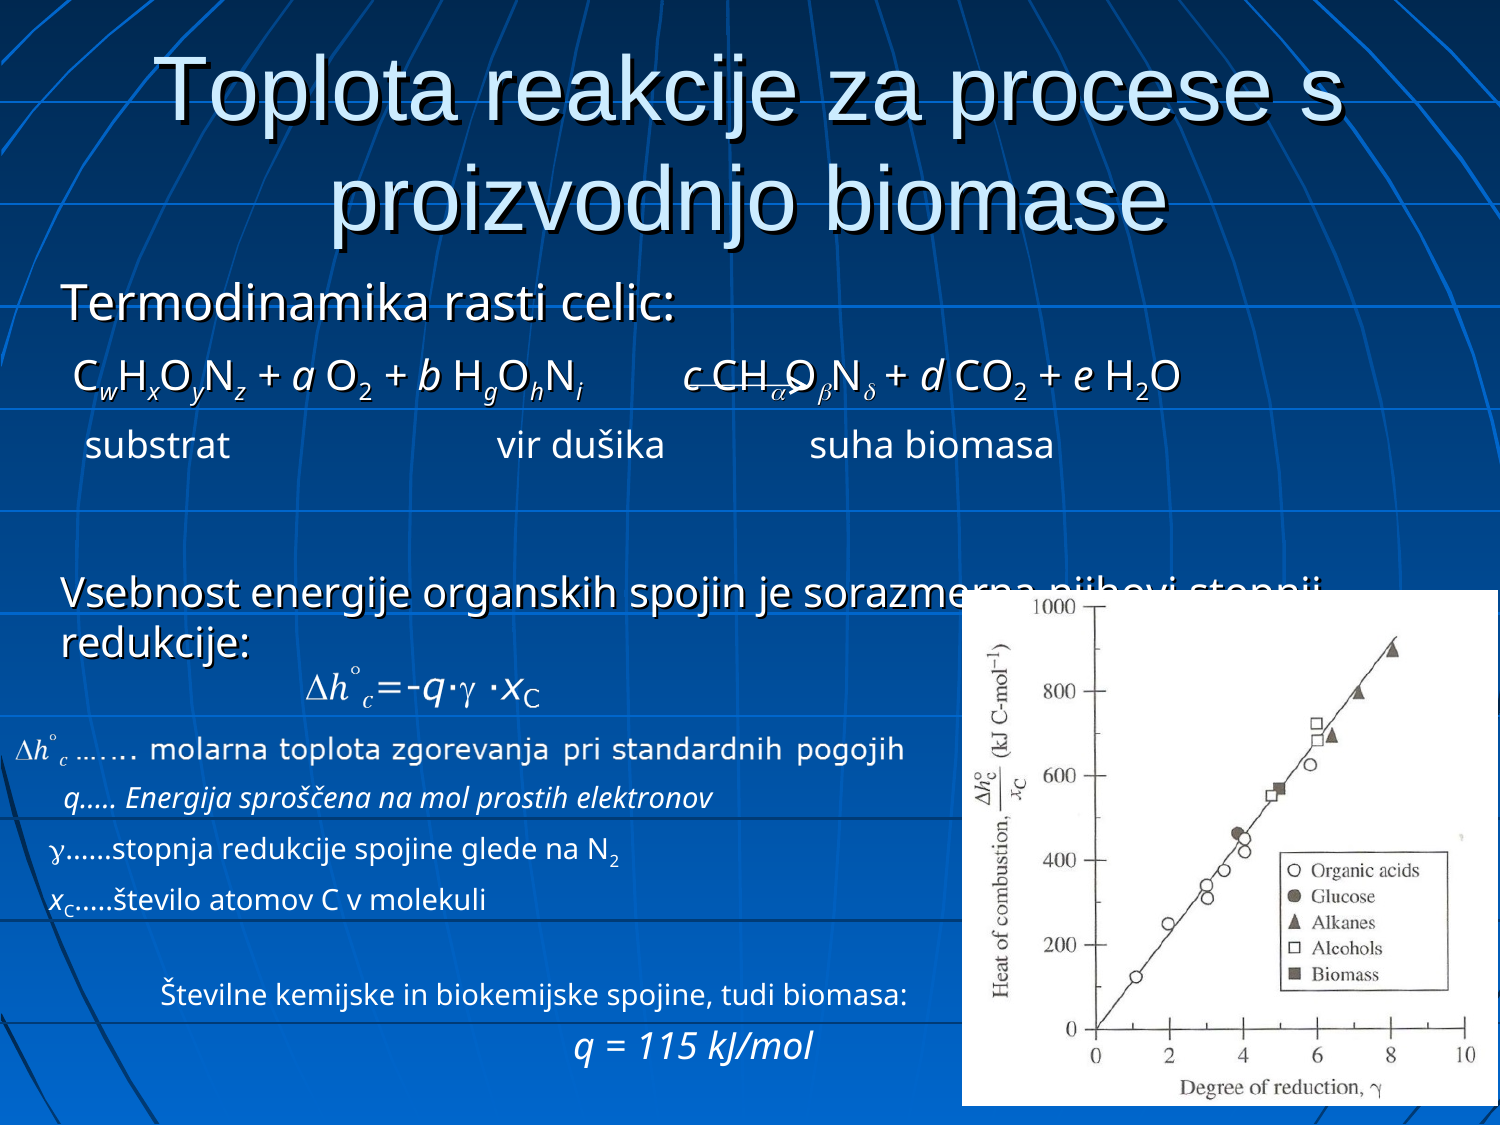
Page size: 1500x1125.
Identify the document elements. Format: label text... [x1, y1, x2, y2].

text_box vir dušika [482, 413, 681, 474]
text_box q = 115 kJ/mol [558, 1019, 829, 1075]
text_box substrat [69, 413, 246, 474]
picture [290, 653, 567, 716]
picture [962, 590, 1498, 1106]
list Termodinamika rasti celic: CwHxOyNz + a O2 + b HgOhNi c CHON + d CO2 + e H2O Vsebnost energije organskih spojin je sorazmerna njihovi stopnji redukcije: [45, 262, 1500, 1006]
text_box suha biomasa [794, 413, 1071, 474]
text_box ......stopnja redukcije spojine glede na N2 [34, 822, 635, 879]
title Toplota reakcije za procese s proizvodnjo biomase [75, 21, 1426, 257]
text_box Številne kemijske in biokemijske spojine, tudi biomasa: [145, 968, 924, 1019]
text_box q..... Energija sproščena na mol prostih elektronov [48, 774, 728, 823]
picture [0, 722, 929, 774]
text_box xC.....število atomov C v molekuli [34, 873, 502, 929]
